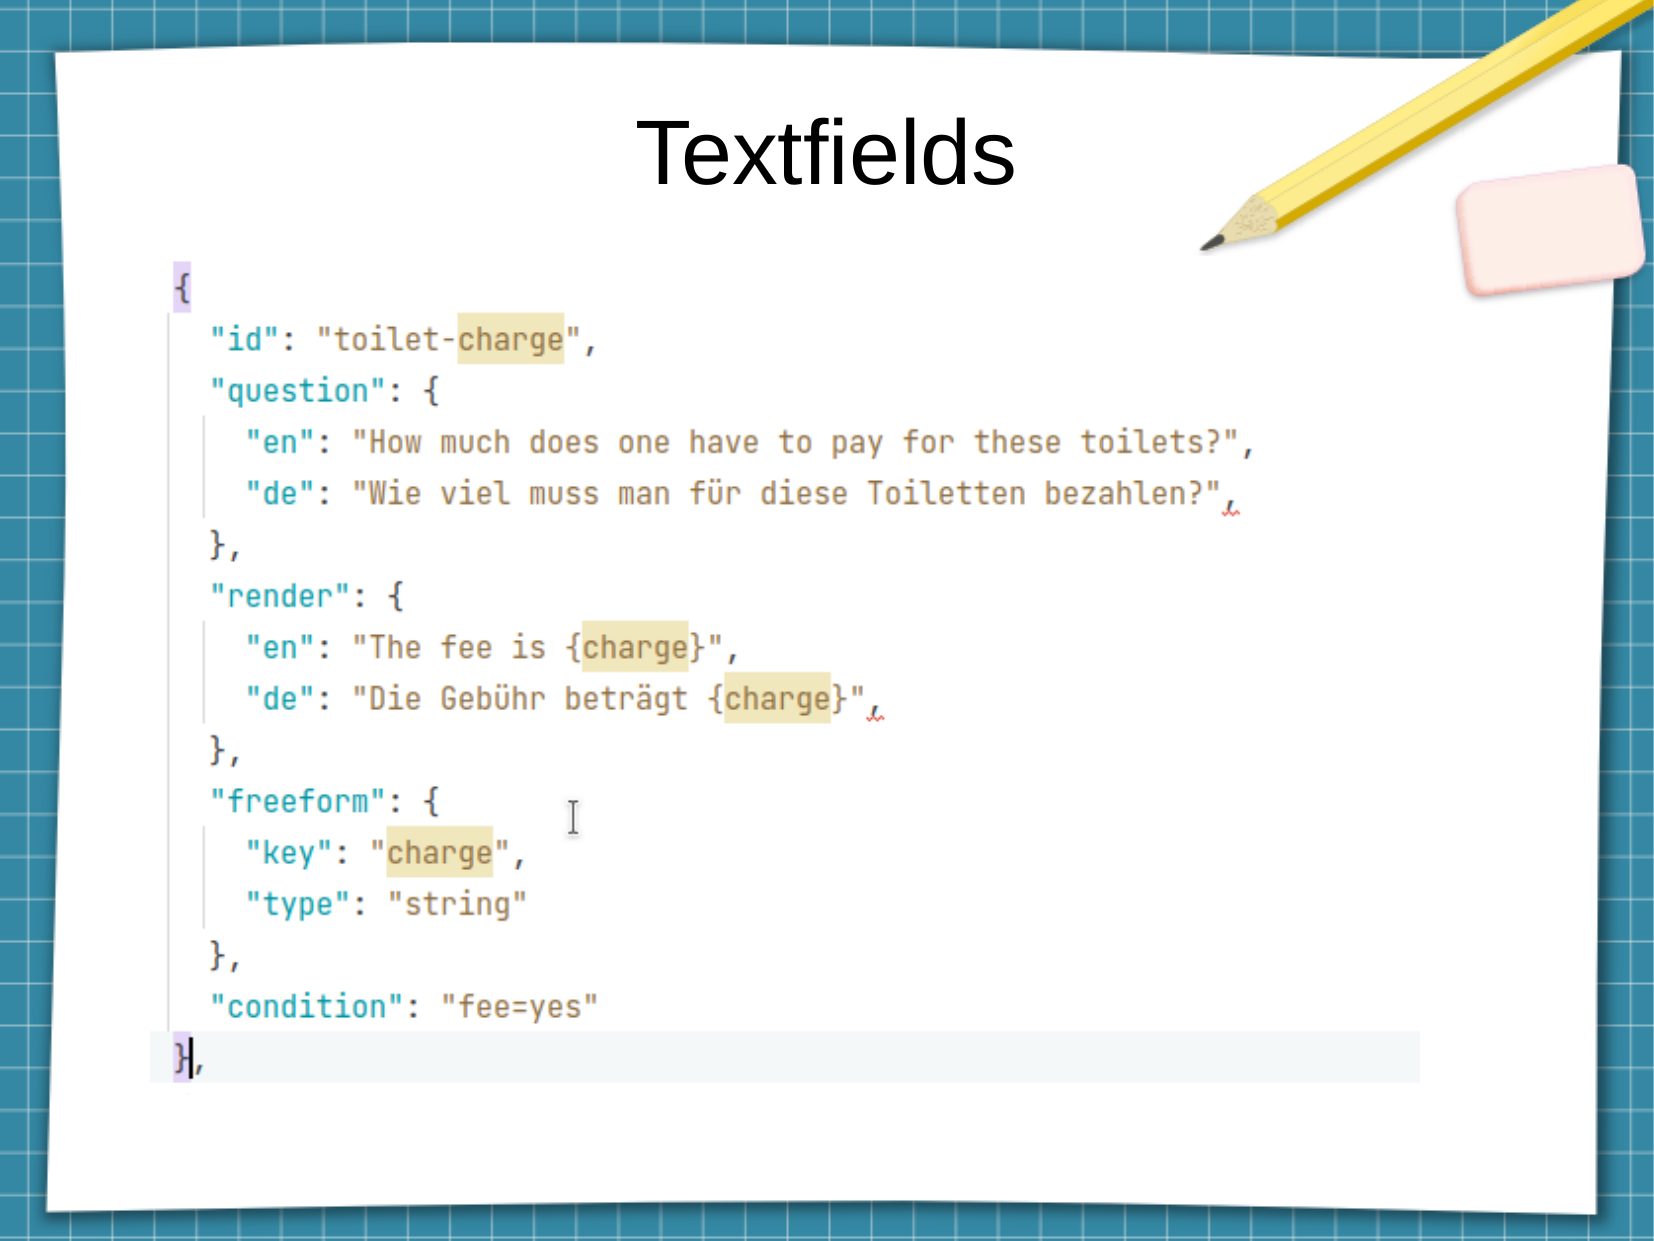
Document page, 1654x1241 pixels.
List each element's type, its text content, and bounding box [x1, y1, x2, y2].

title Textfields [82, 49, 1571, 257]
picture [0, 0, 1654, 1241]
